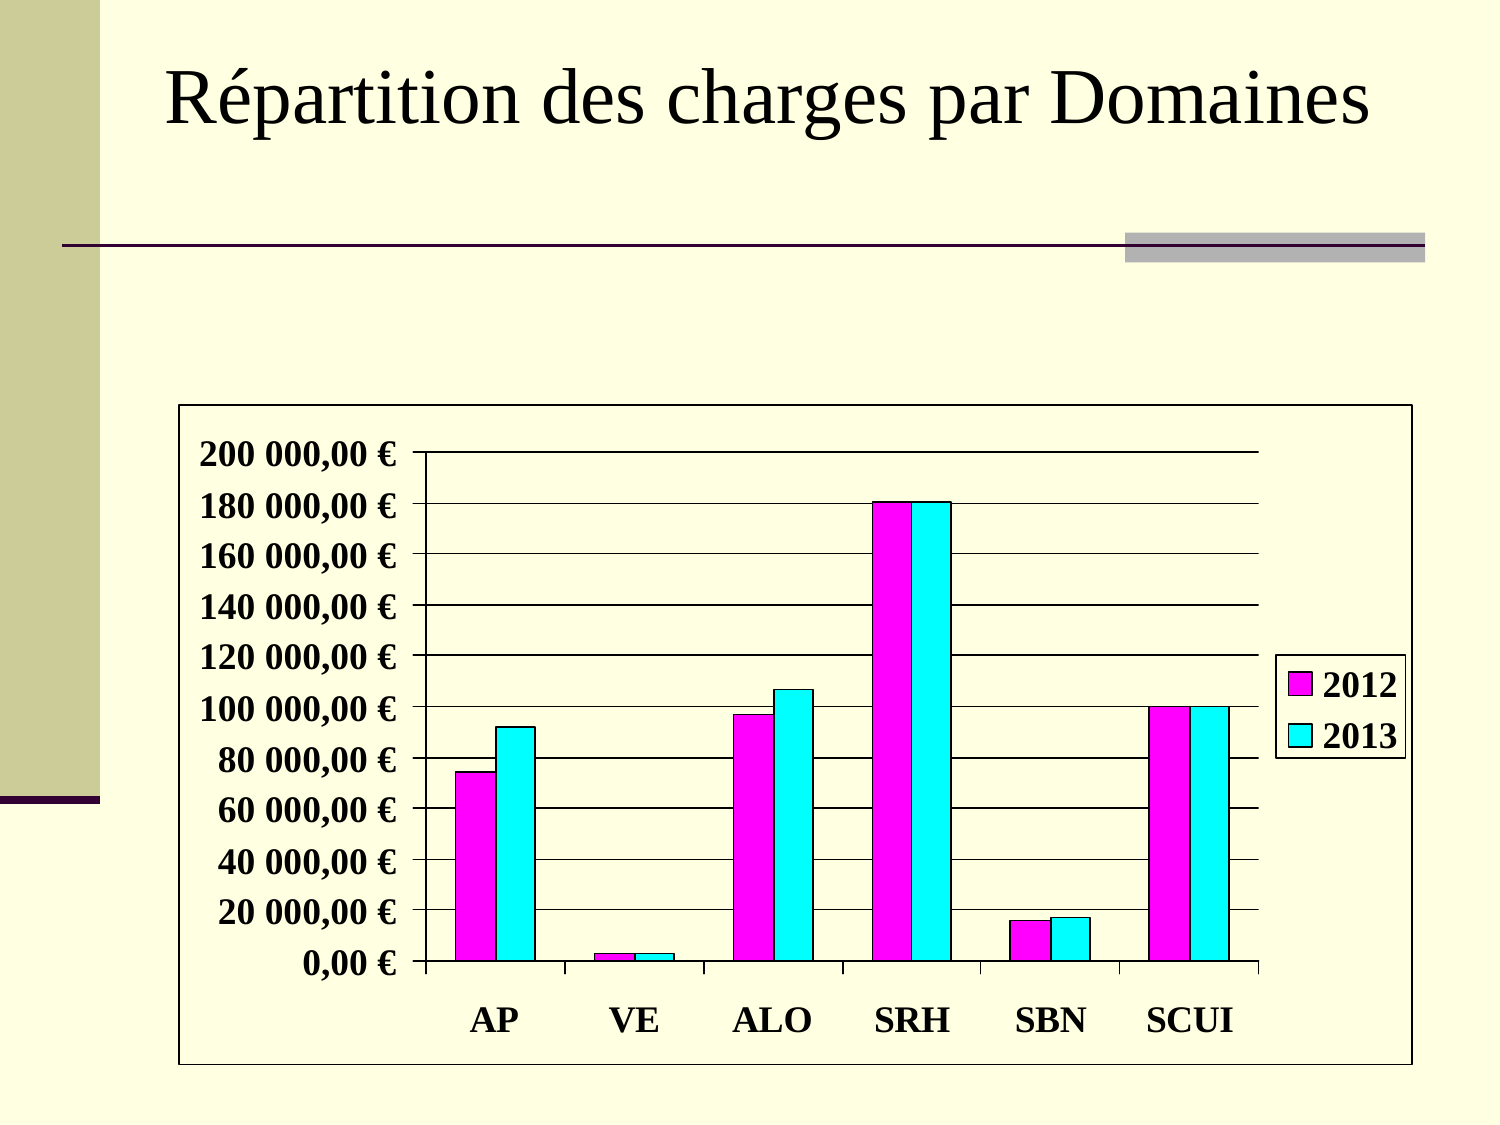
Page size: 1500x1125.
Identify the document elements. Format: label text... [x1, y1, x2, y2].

chart [171, 397, 1422, 1073]
title Répartition des charges par Domaines [150, 36, 1426, 243]
